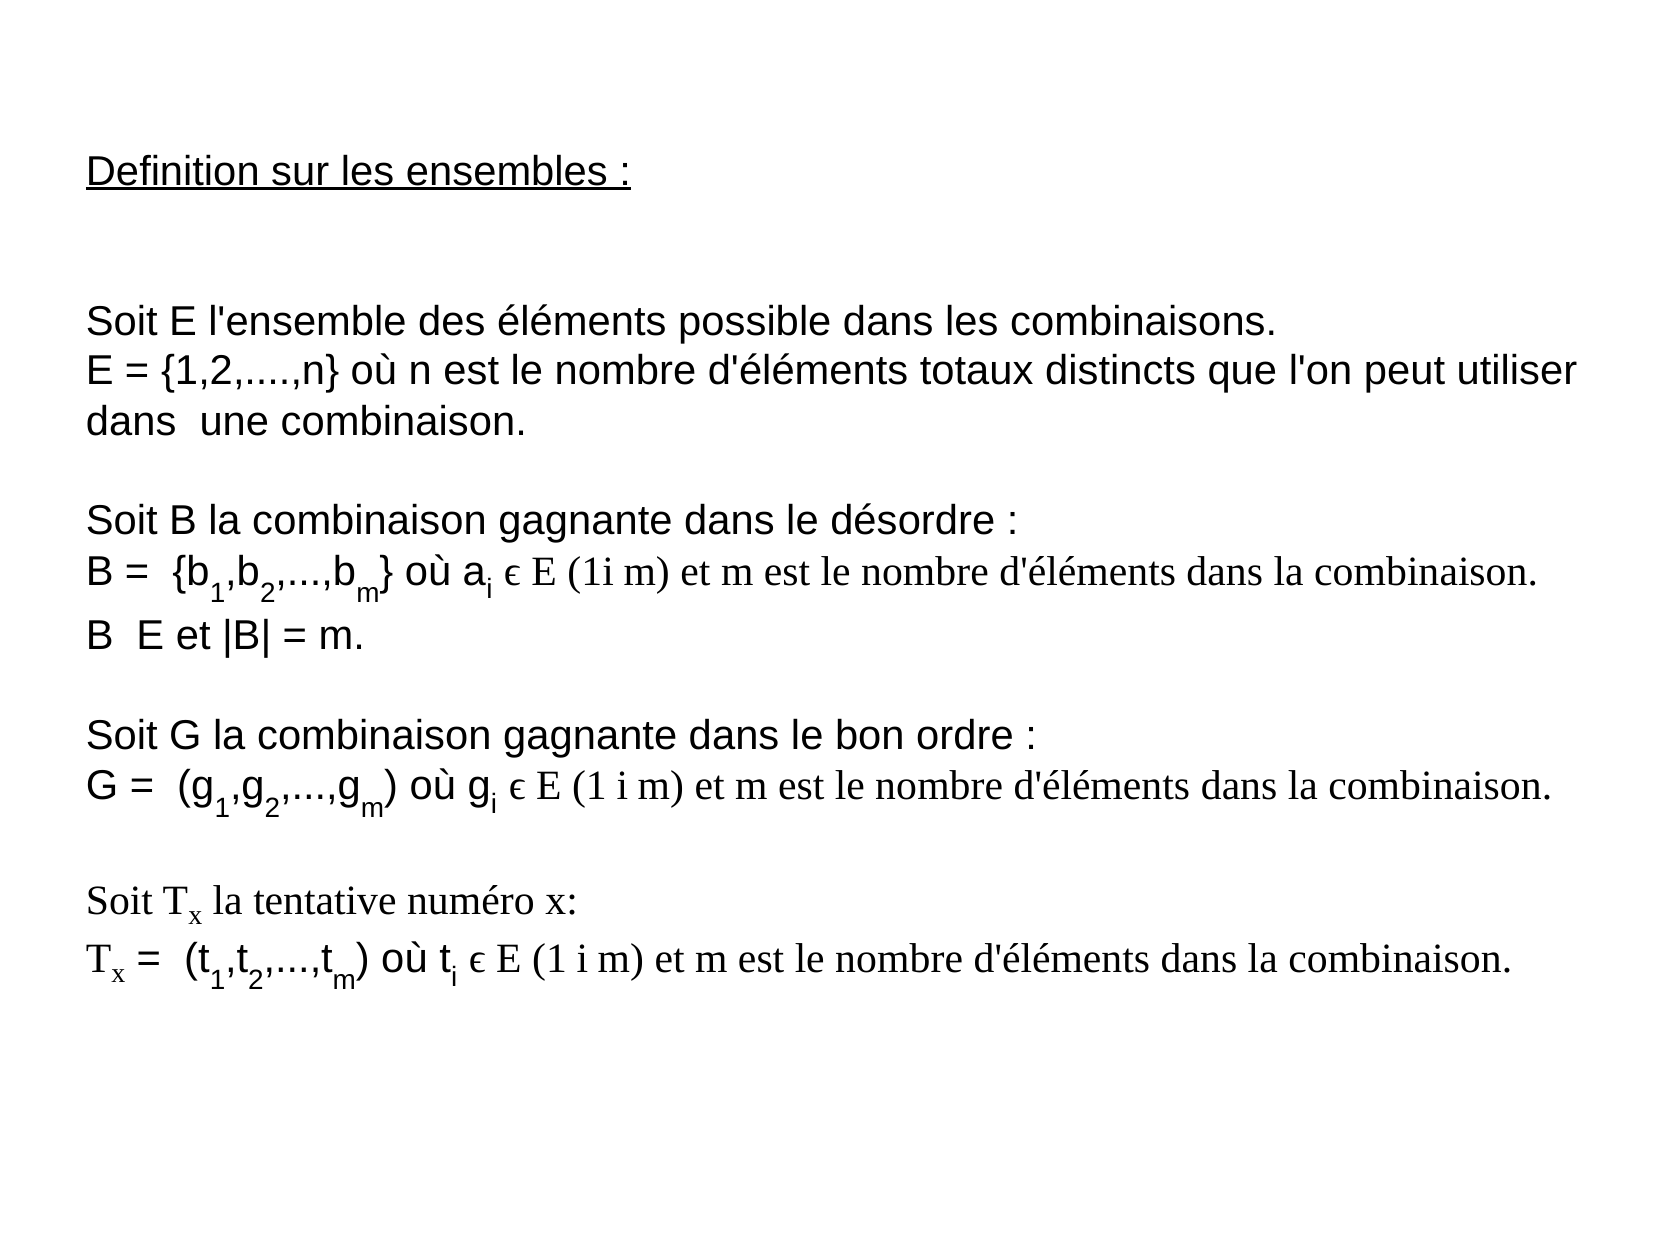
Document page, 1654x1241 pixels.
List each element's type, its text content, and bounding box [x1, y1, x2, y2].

text_box Definition sur les ensembles : Soit E l'ensemble des éléments possible dans les combinaisons. E = {1,2,....,n} où n est le nombre d'éléments totaux distincts que l'on peut utiliser dans une combinaison. Soit B la combinaison gagnante dans le désordre : B = {b1,b2,...,bm} où ai ϵ E (1i m) et m est le nombre d'éléments dans la combinaison. B E et |B| = m. Soit G la combinaison gagnante dans le bon ordre : G = (g1,g2,...,gm) où gi ϵ E (1 i m) et m est le nombre d'éléments dans la combinaison. Soit Tx la tentative numéro x: Tx = (t1,t2,...,tm) où ti ϵ E (1 i m) et m est le nombre d'éléments dans la combinaison. [71, 136, 1654, 1003]
